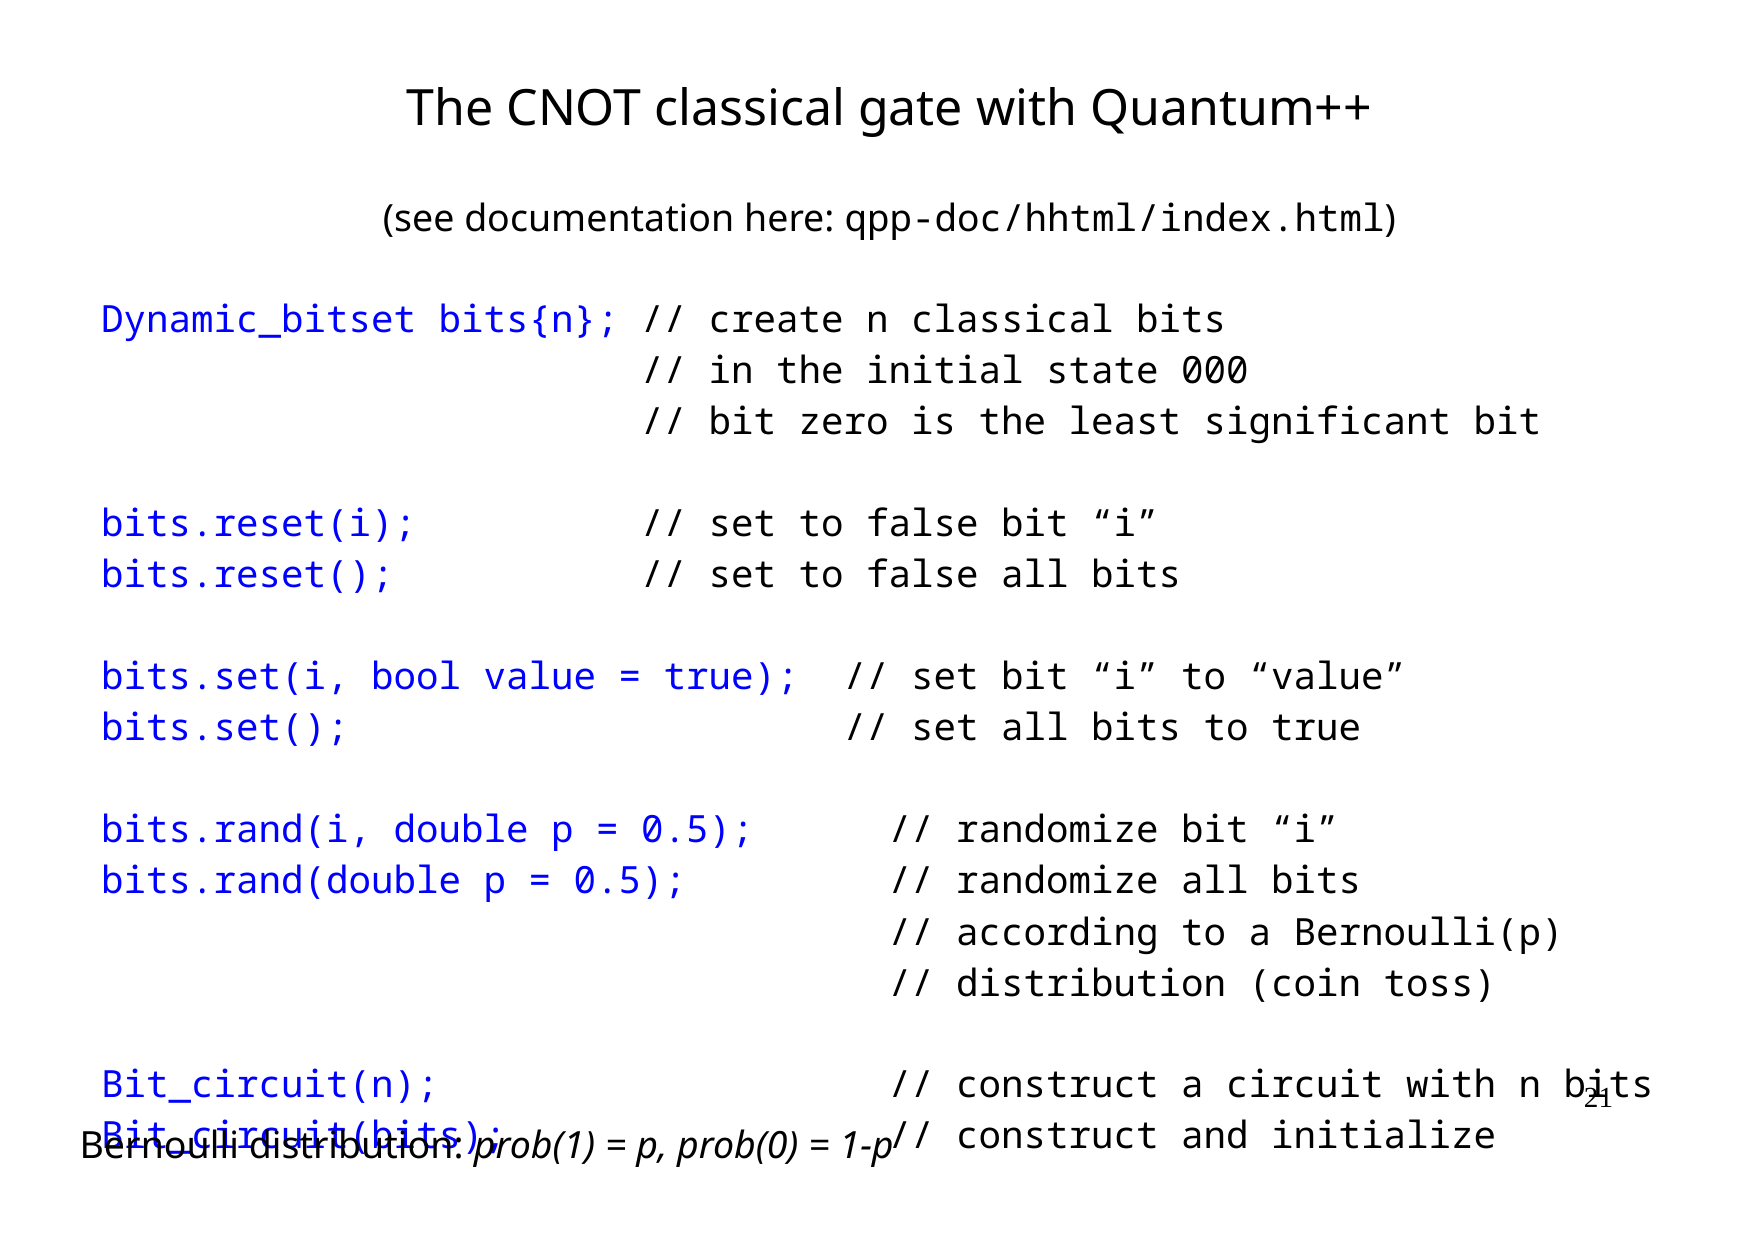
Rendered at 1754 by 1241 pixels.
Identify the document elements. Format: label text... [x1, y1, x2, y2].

text_box The CNOT classical gate with Quantum++ (see documentation here: qpp-doc/hhtml/index.html) [368, 64, 1396, 243]
text_box Dynamic_bitset bits{n}; // create n classical bits // in the initial state 000 // bit zero is the least significant bit bits.reset(i); // set to false bit “i” bits.reset(); // set to false all bits bits.set(i, bool value = true); // set bit “i” to “value” bits.set(); // set all bits to true bits.rand(i, double p = 0.5); // randomize bit “i” bits.rand(double p = 0.5); // randomize all bits // according to a Bernoulli(p) // distribution (coin toss) Bit_circuit(n); // construct a circuit with n bits Bit_circuit(bits); // construct and initialize [86, 285, 1669, 1041]
text_box Bernoulli distribution: prob(1) = p, prob(0) = 1-p [64, 1111, 926, 1176]
